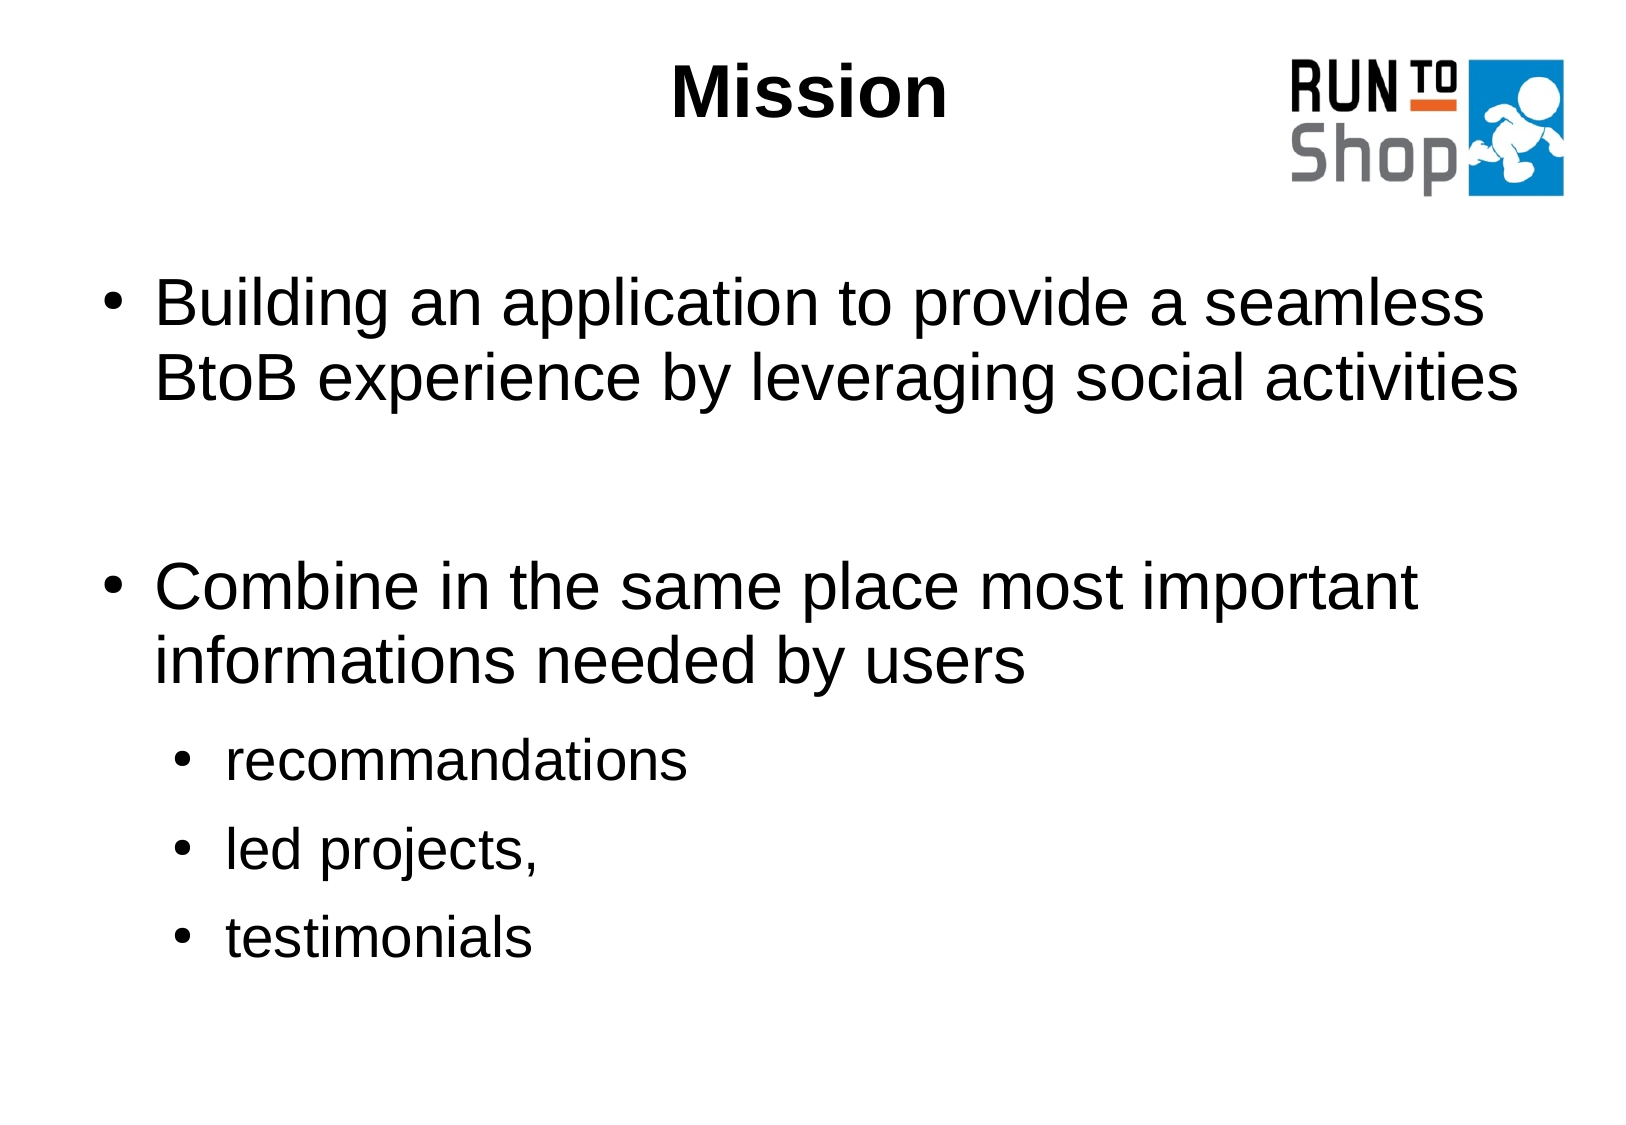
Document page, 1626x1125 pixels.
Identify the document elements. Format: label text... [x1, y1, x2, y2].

list Building an application to provide a seamless BtoB experience by leveraging social activities Combine in the same place most important informations needed by users recommandations led projects, testimonials [83, 265, 1546, 1008]
title Mission [75, 37, 1545, 150]
picture [1288, 58, 1565, 198]
